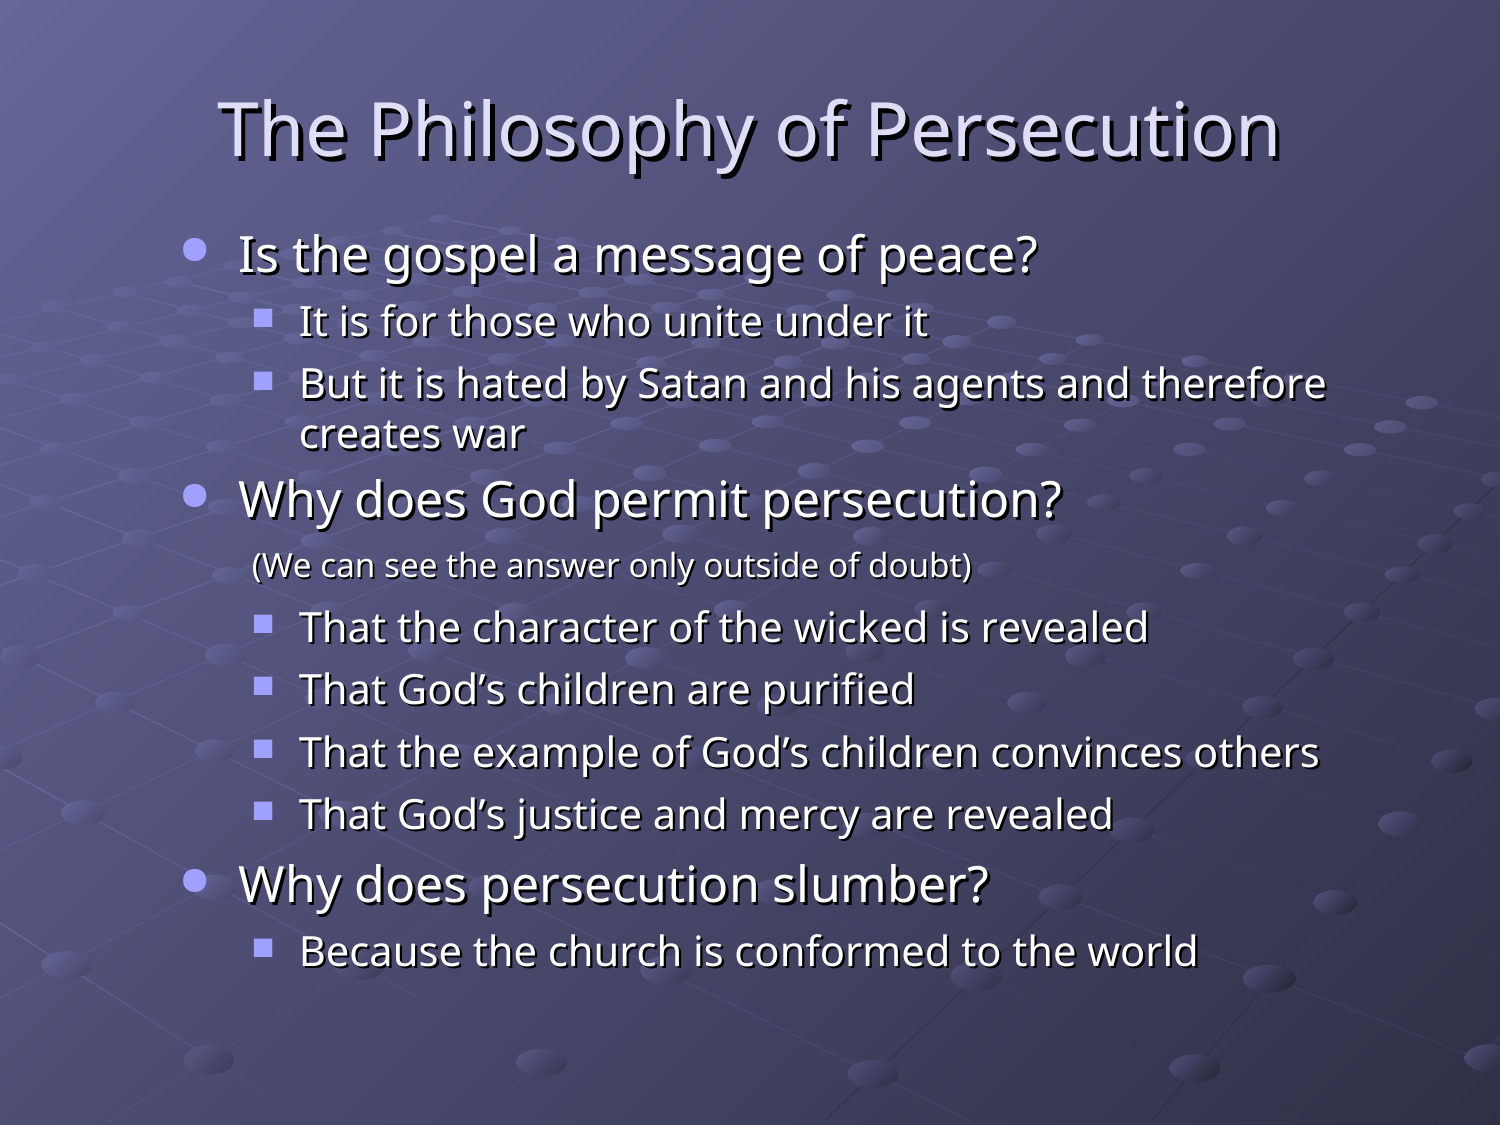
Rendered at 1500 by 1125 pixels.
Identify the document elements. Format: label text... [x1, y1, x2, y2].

title The Philosophy of Persecution [75, 33, 1426, 221]
list Is the gospel a message of peace? It is for those who unite under it But it is hated by Satan and his agents and therefore creates war Why does God permit persecution? (We can see the answer only outside of doubt) That the character of the wicked is revealed That God’s children are purified That the example of God’s children convinces others That God’s justice and mercy are revealed Why does persecution slumber? Because the church is conformed to the world [134, 214, 1425, 1008]
